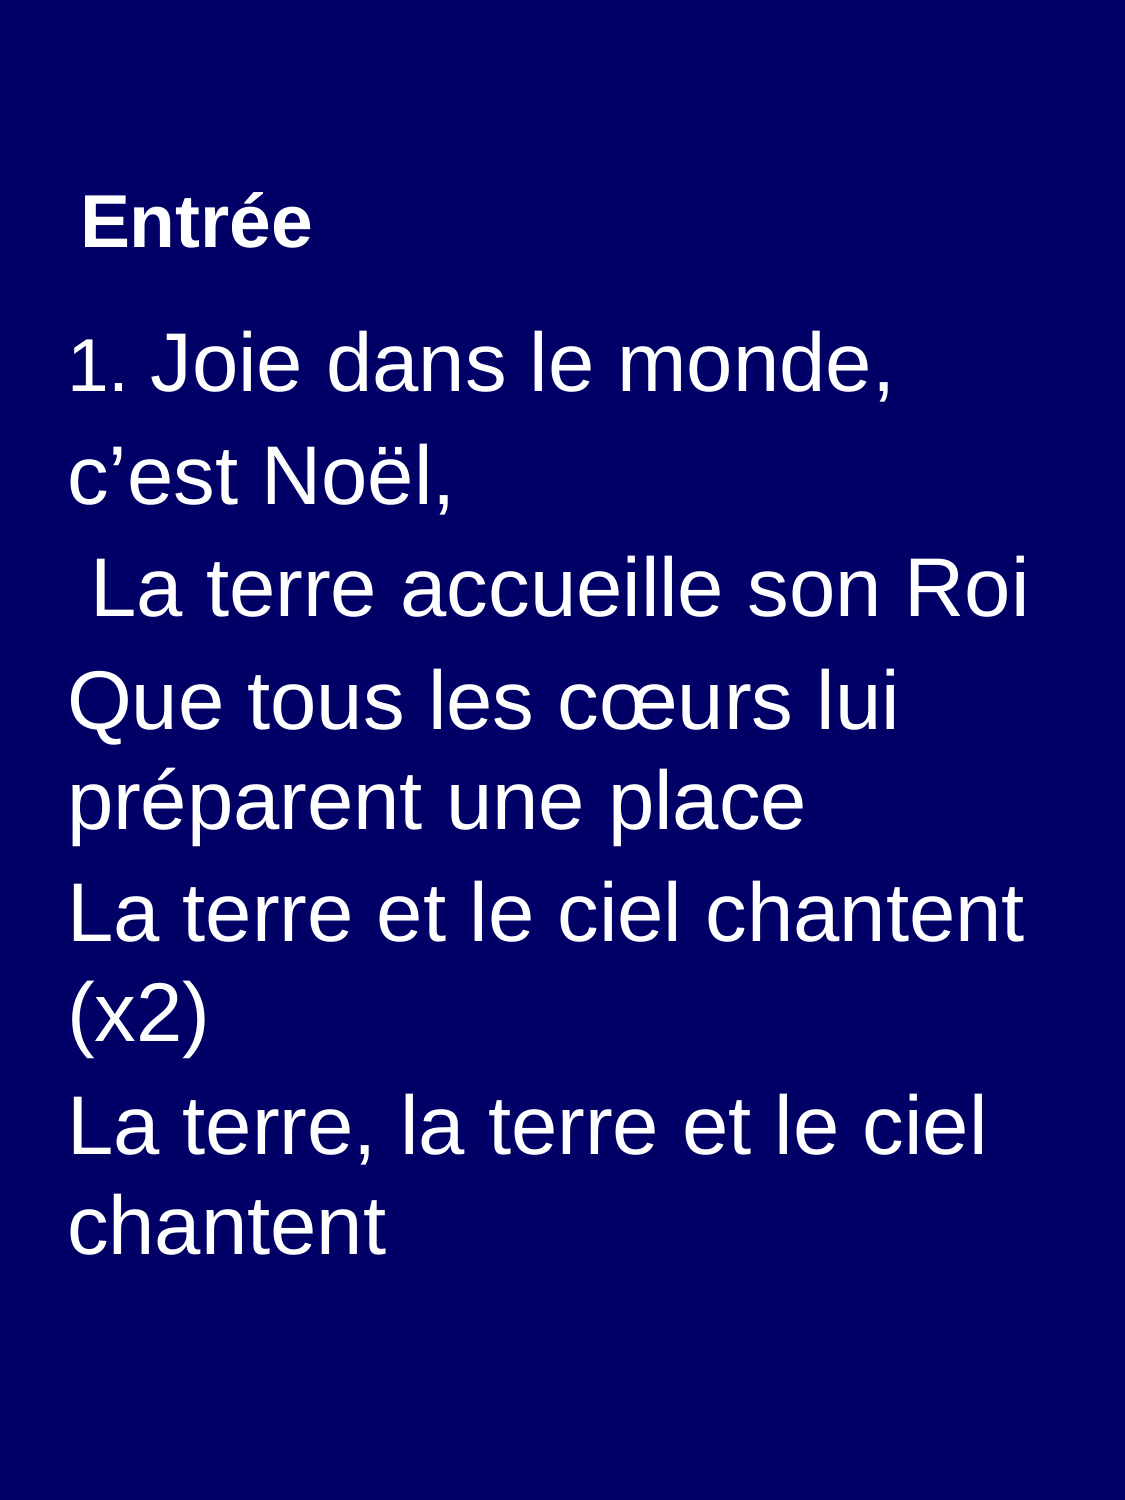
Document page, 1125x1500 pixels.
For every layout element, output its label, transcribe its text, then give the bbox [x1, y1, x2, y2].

text_box Entrée [65, 159, 1106, 300]
text_box 1. Joie dans le monde, c’est Noël, La terre accueille son Roi Que tous les cœurs lui préparent une place La terre et le ciel chantent (x2) La terre, la terre et le ciel chantent [52, 300, 1112, 1445]
